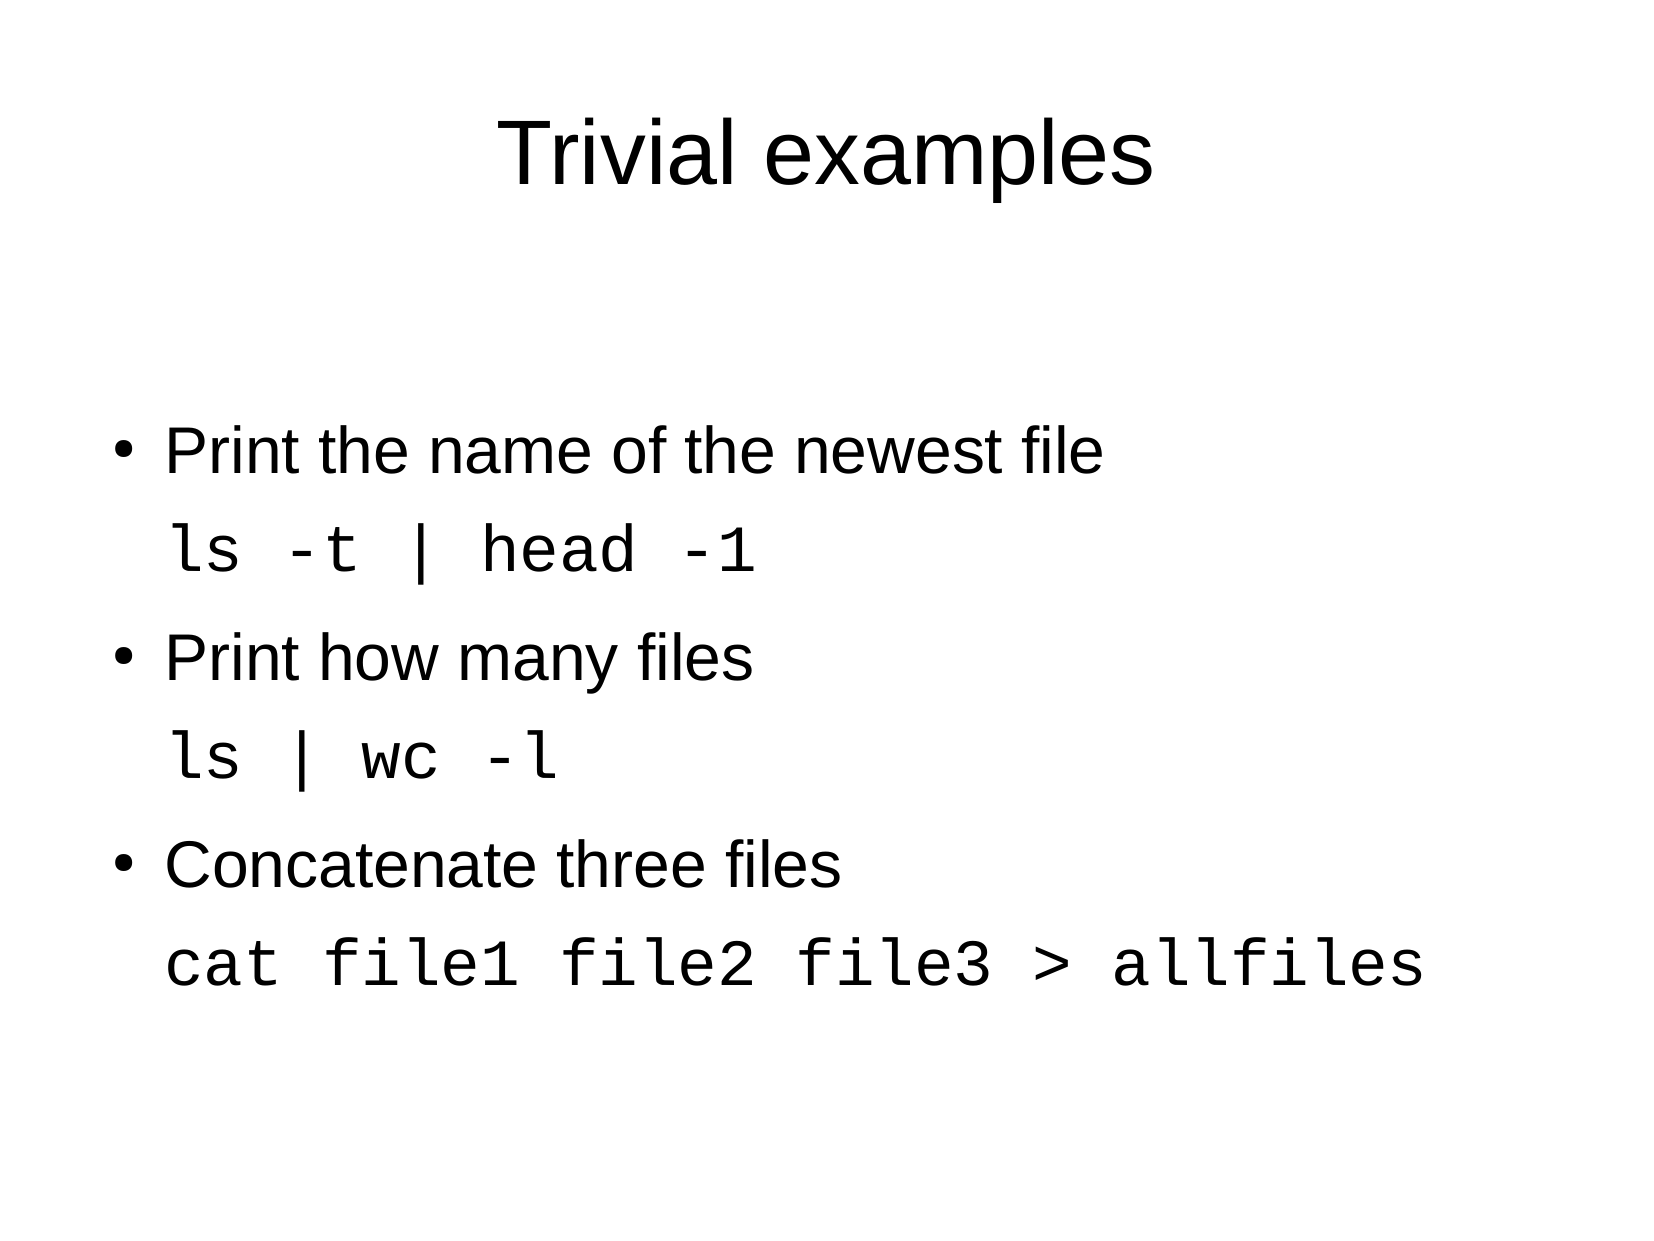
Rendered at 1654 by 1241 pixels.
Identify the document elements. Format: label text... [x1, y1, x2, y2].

title Trivial examples [82, 49, 1571, 257]
list Print the name of the newest file ls -t | head -1 Print how many files ls | wc -l Concatenate three files cat file1 file2 file3 > allfiles [94, 413, 1550, 1010]
